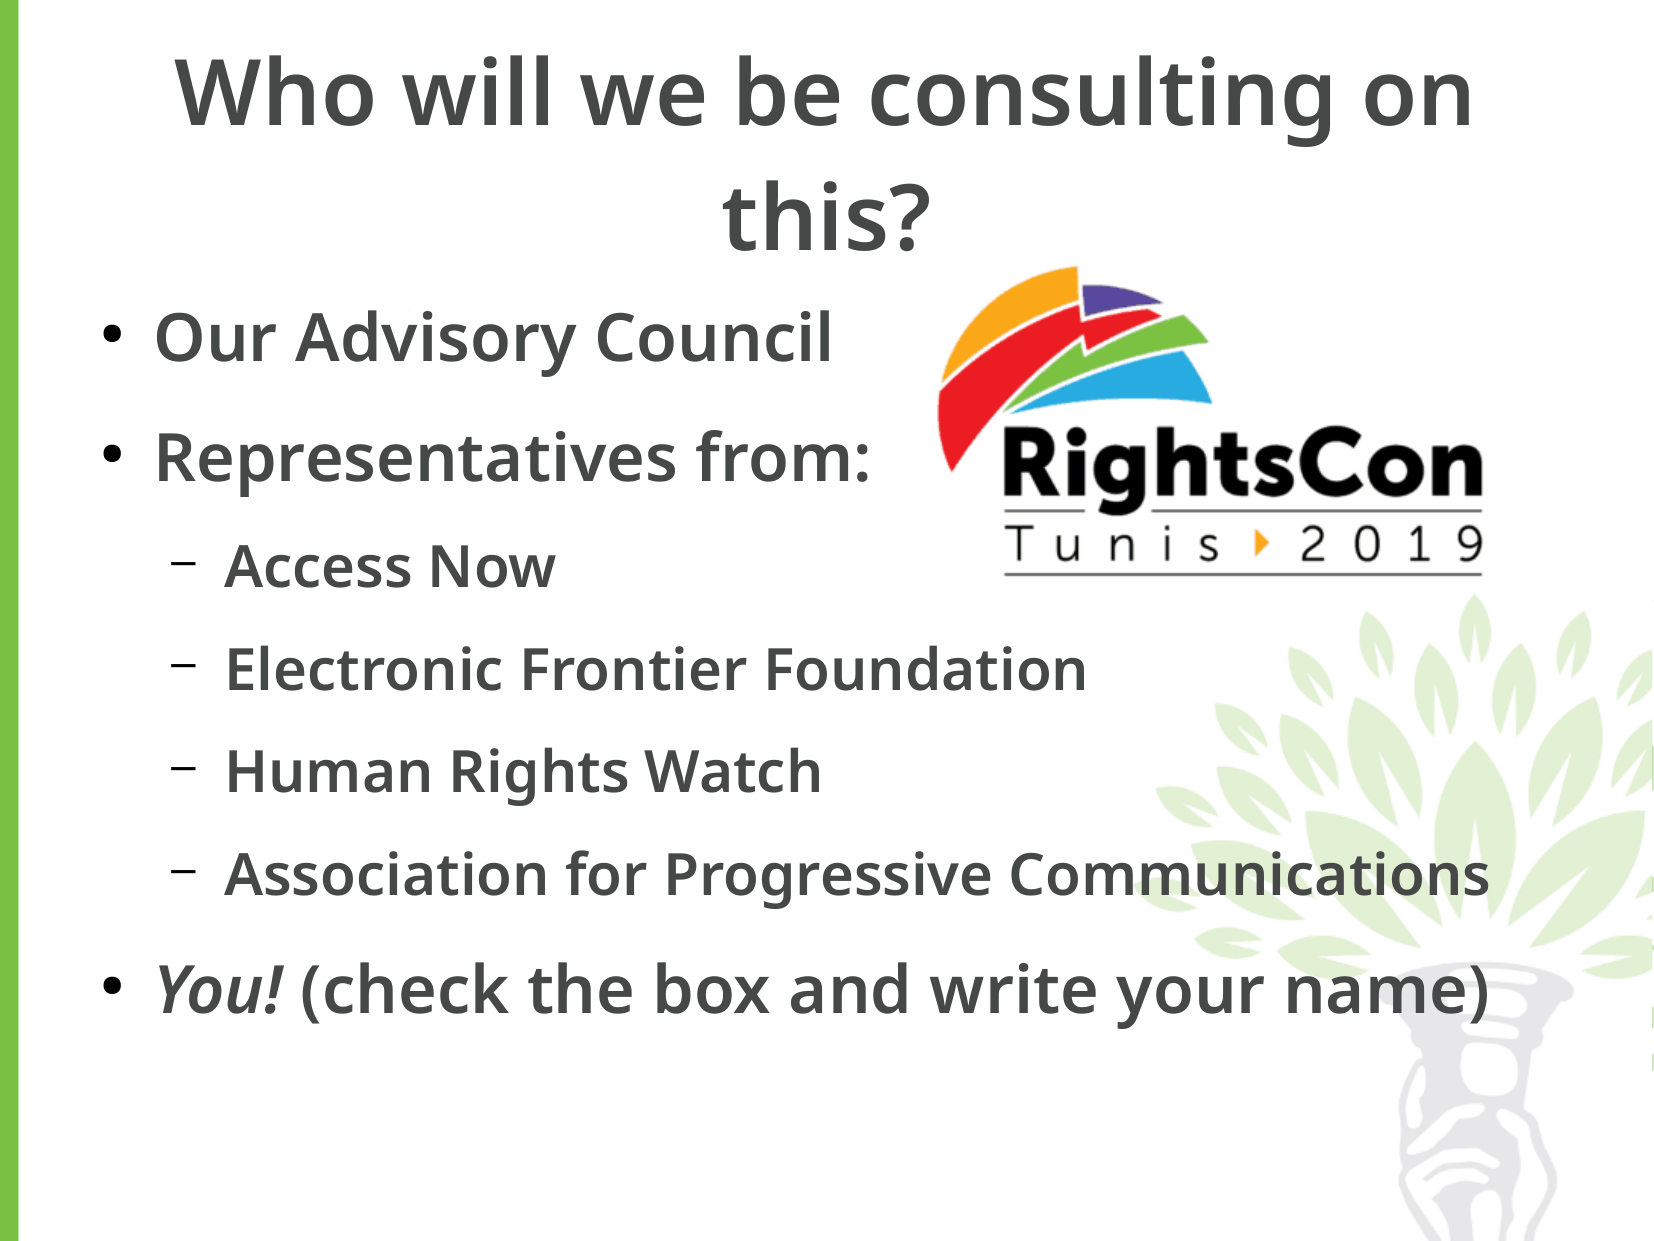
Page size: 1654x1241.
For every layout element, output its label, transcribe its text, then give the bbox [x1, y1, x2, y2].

list Our Advisory Council Representatives from: Access Now Electronic Frontier Foundation Human Rights Watch Association for Progressive Communications You! (check the box and write your name) [82, 290, 1571, 1126]
picture [0, 0, 1654, 1241]
title Who will we be consulting on this? [82, 49, 1571, 257]
